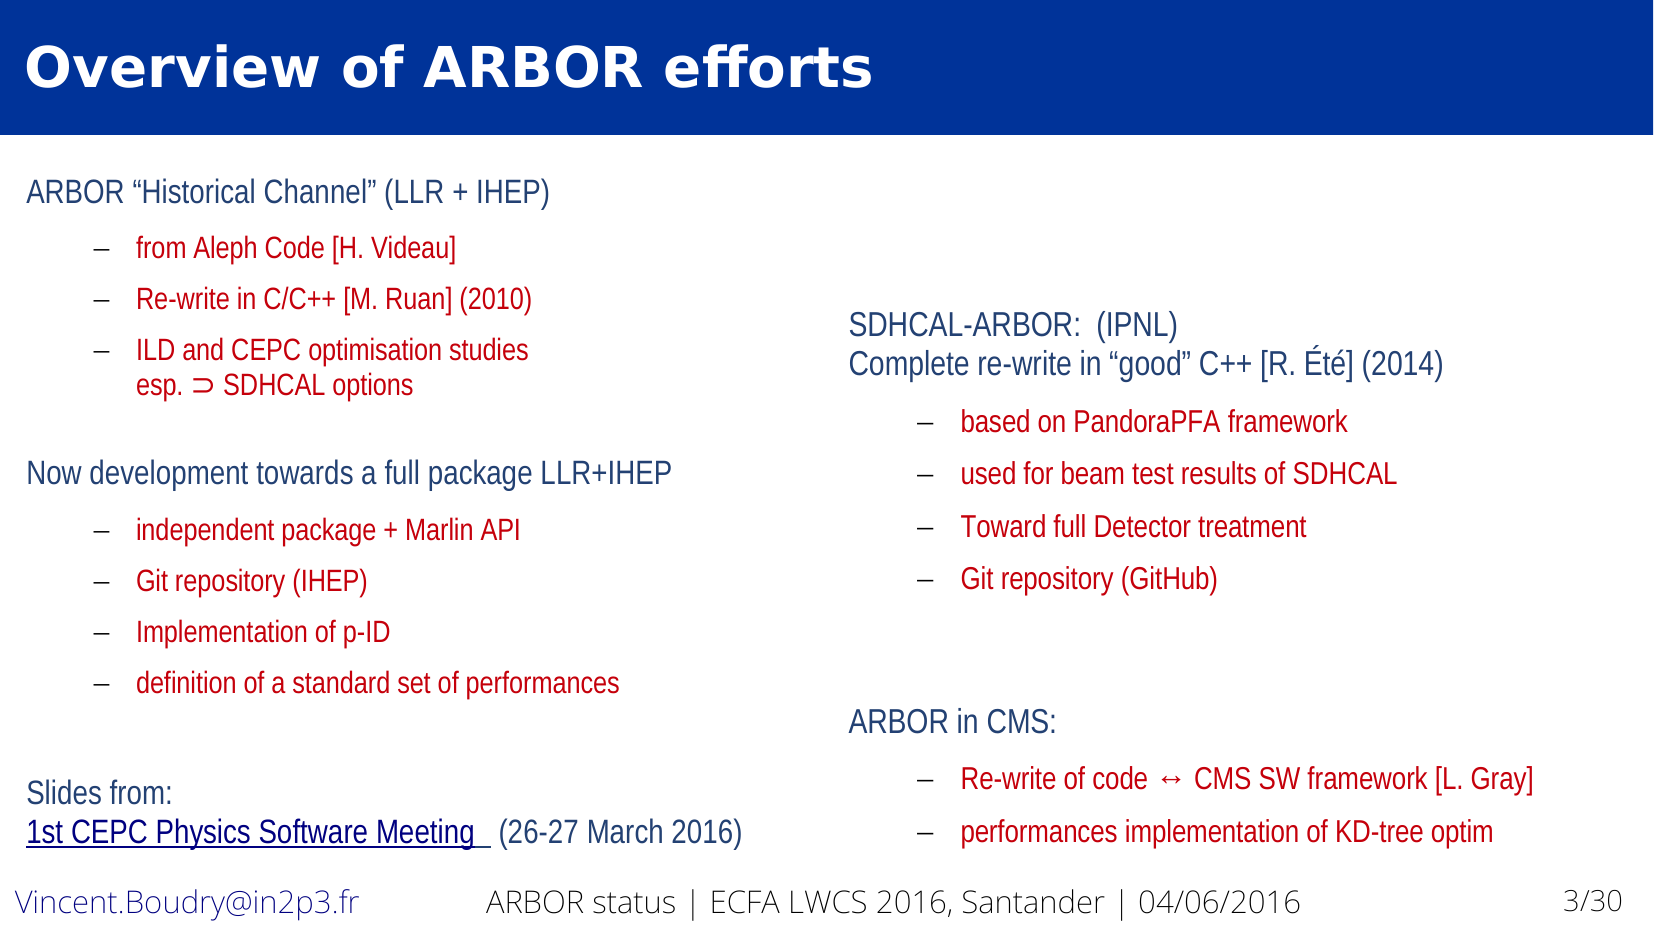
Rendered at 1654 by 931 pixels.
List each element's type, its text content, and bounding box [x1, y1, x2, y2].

list SDHCAL-ARBOR: (IPNL) Complete re-write in “good” C++ [R. Été] (2014) based on PandoraPFA framework used for beam test results of SDHCAL Toward full Detector treatment Git repository (GitHub) ARBOR in CMS: Re-write of code ↔ CMS SW framework [L. Gray] performances implementation of KD-tree optim [848, 165, 1632, 850]
list ARBOR “Historical Channel” (LLR + IHEP) from Aleph Code [H. Videau] Re-write in C/C++ [M. Ruan] (2010) ILD and CEPC optimisation studies esp. ⊃ SDHCAL options Now development towards a full package LLR+IHEP independent package + Marlin API Git repository (IHEP) Implementation of p-ID definition of a standard set of performances Slides from: 1st CEPC Physics Software Meeting (26-27 March 2016) [26, 171, 810, 856]
title Overview of ARBOR efforts [24, 12, 1635, 124]
